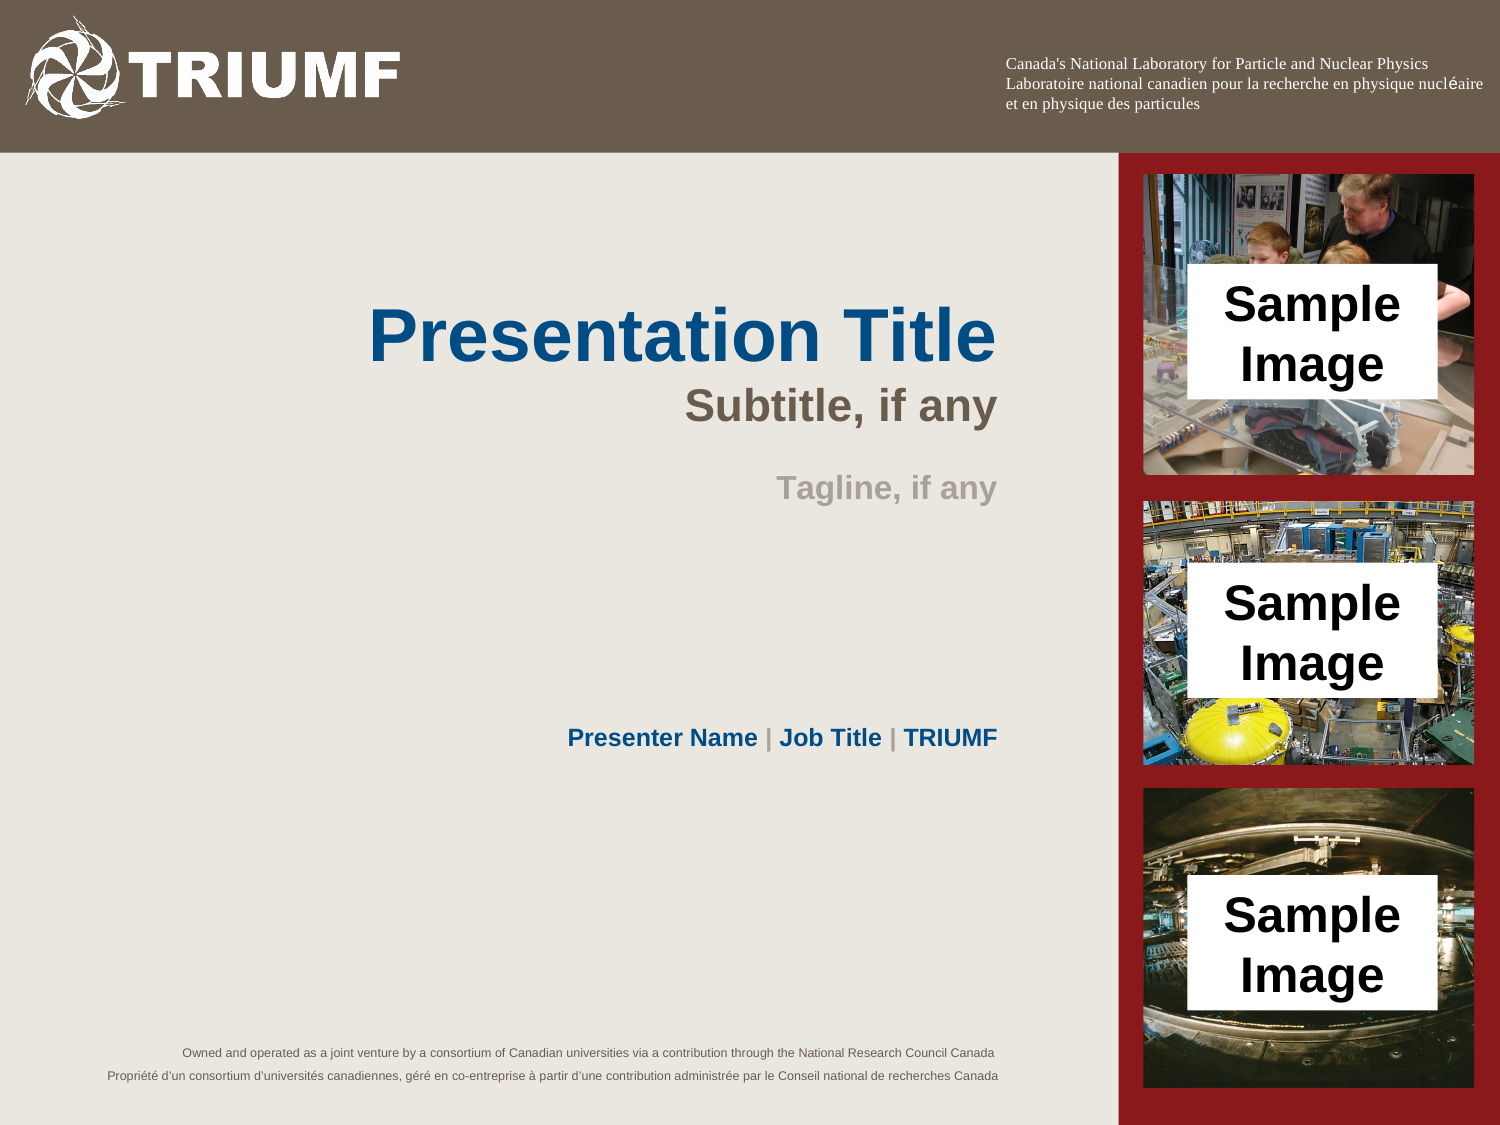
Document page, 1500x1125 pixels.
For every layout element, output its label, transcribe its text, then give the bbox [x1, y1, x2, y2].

picture [1143, 174, 1475, 475]
text_box Sample Image [1187, 875, 1438, 1011]
text_box Sample Image [1187, 263, 1438, 400]
picture [1143, 501, 1475, 765]
text_box Presentation Title Subtitle, if any Tagline, if any Presenter Name | Job Title | TRIUMF [249, 292, 1013, 776]
picture [25, 15, 401, 119]
text_box Sample Image [1187, 562, 1438, 698]
picture [1143, 788, 1475, 1088]
